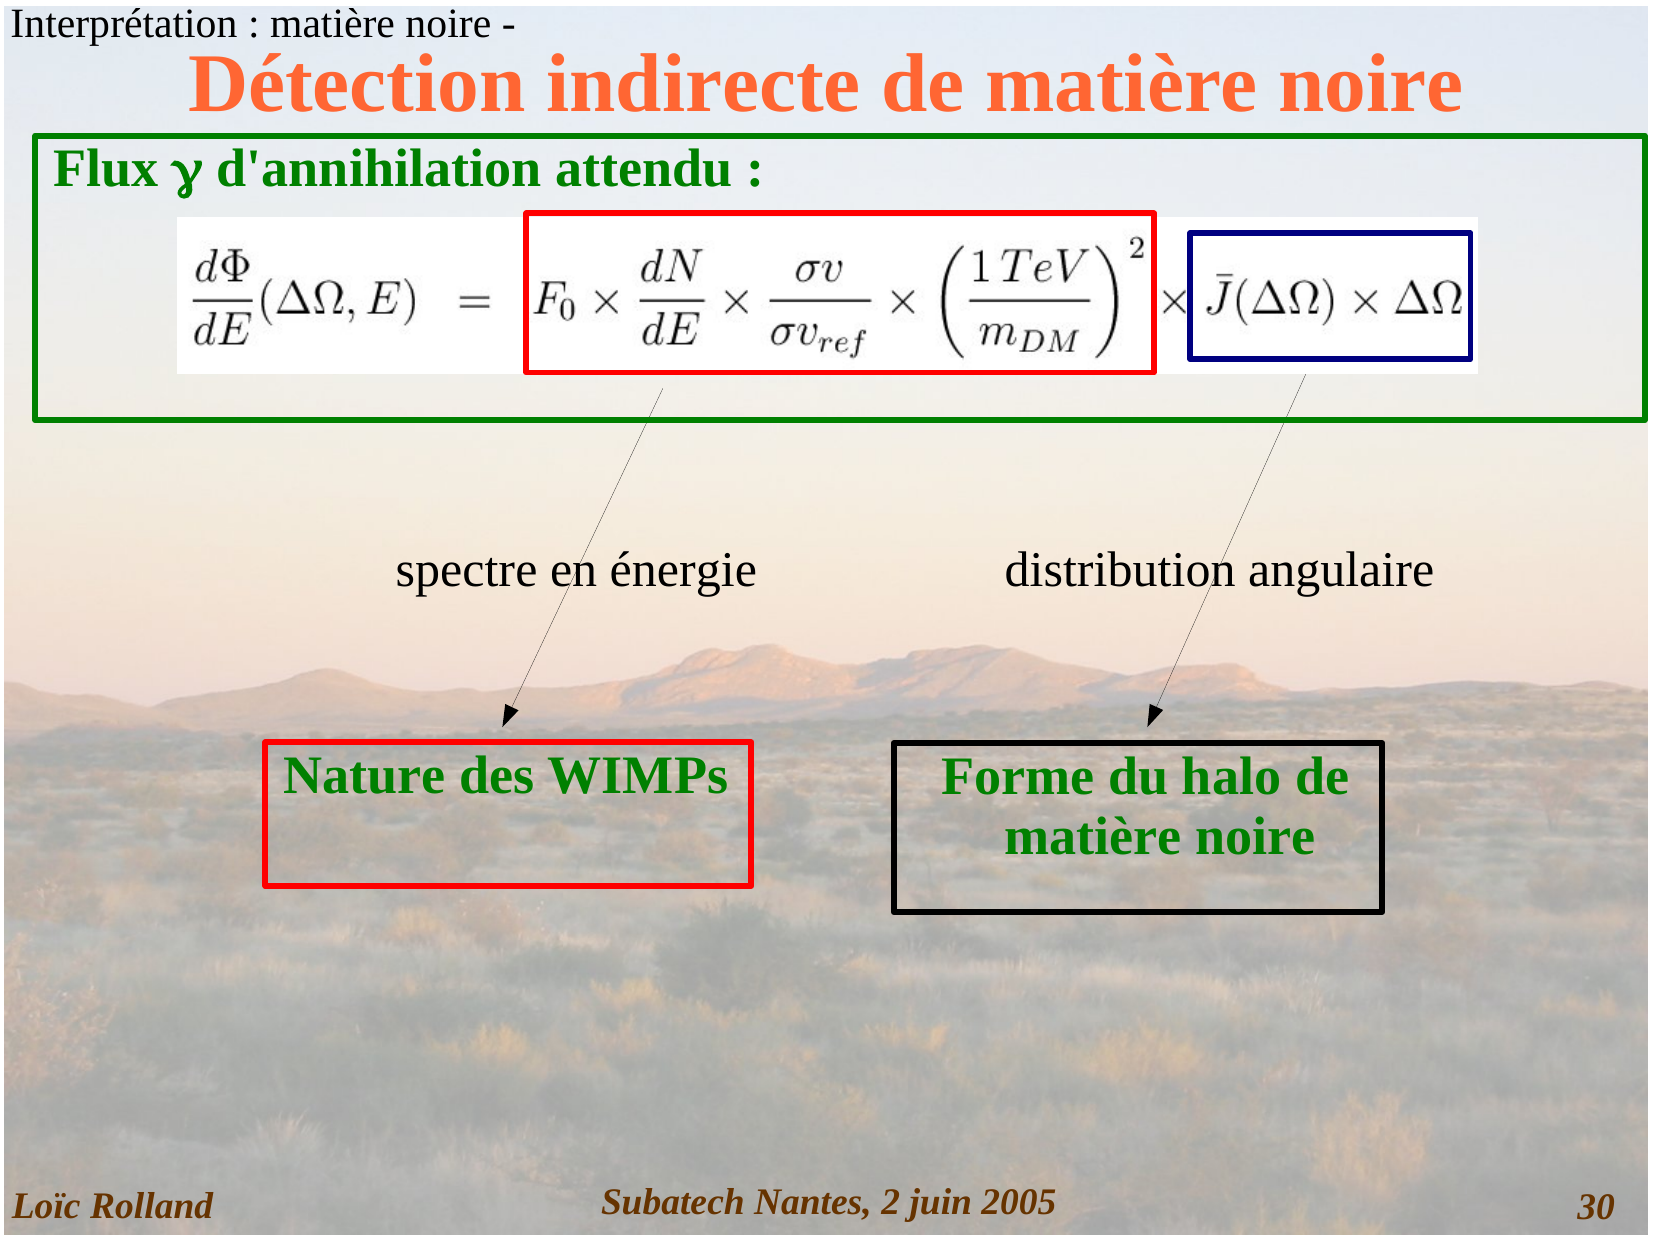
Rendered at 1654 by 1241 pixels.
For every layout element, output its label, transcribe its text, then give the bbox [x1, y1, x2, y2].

list Nature des WIMPs [265, 742, 752, 887]
text_box Interprétation : matière noire - [0, 0, 1654, 58]
title Détection indirecte de matière noire [0, 58, 1654, 146]
list Flux  d'annihilation attendu : [35, 135, 1645, 421]
text_box distribution angulaire [1004, 541, 1436, 611]
list Forme du halo de matière noire [893, 743, 1383, 913]
text_box spectre en énergie [395, 541, 759, 612]
picture [4, 146, 1648, 1235]
